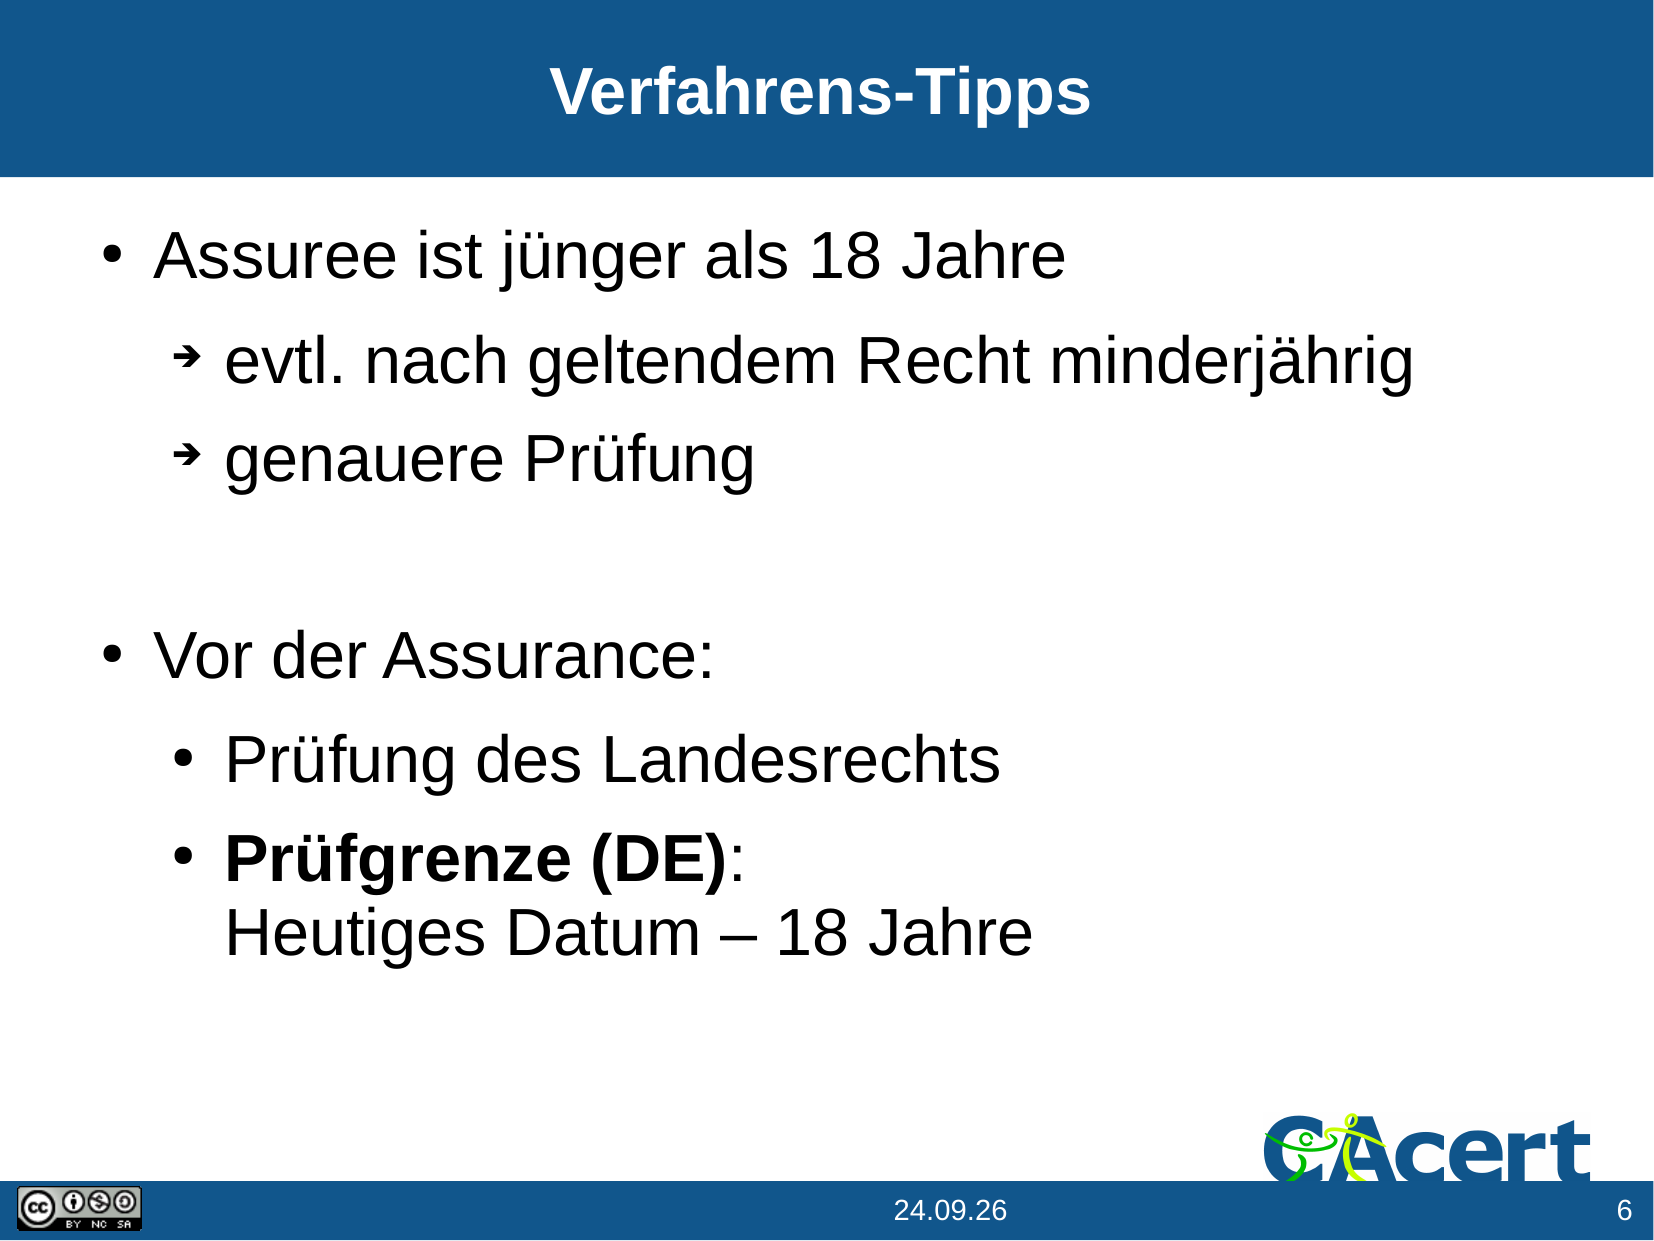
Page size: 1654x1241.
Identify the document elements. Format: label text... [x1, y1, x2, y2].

picture [17, 1186, 142, 1231]
picture [1263, 1112, 1591, 1181]
list Assuree ist jünger als 18 Jahre evtl. nach geltendem Recht minderjährig genauere Prüfung Vor der Assurance: Prüfung des Landesrechts Prüfgrenze (DE): Heutiges Datum – 18 Jahre [82, 218, 1571, 1091]
title Verfahrens-Tipps [76, 17, 1565, 166]
